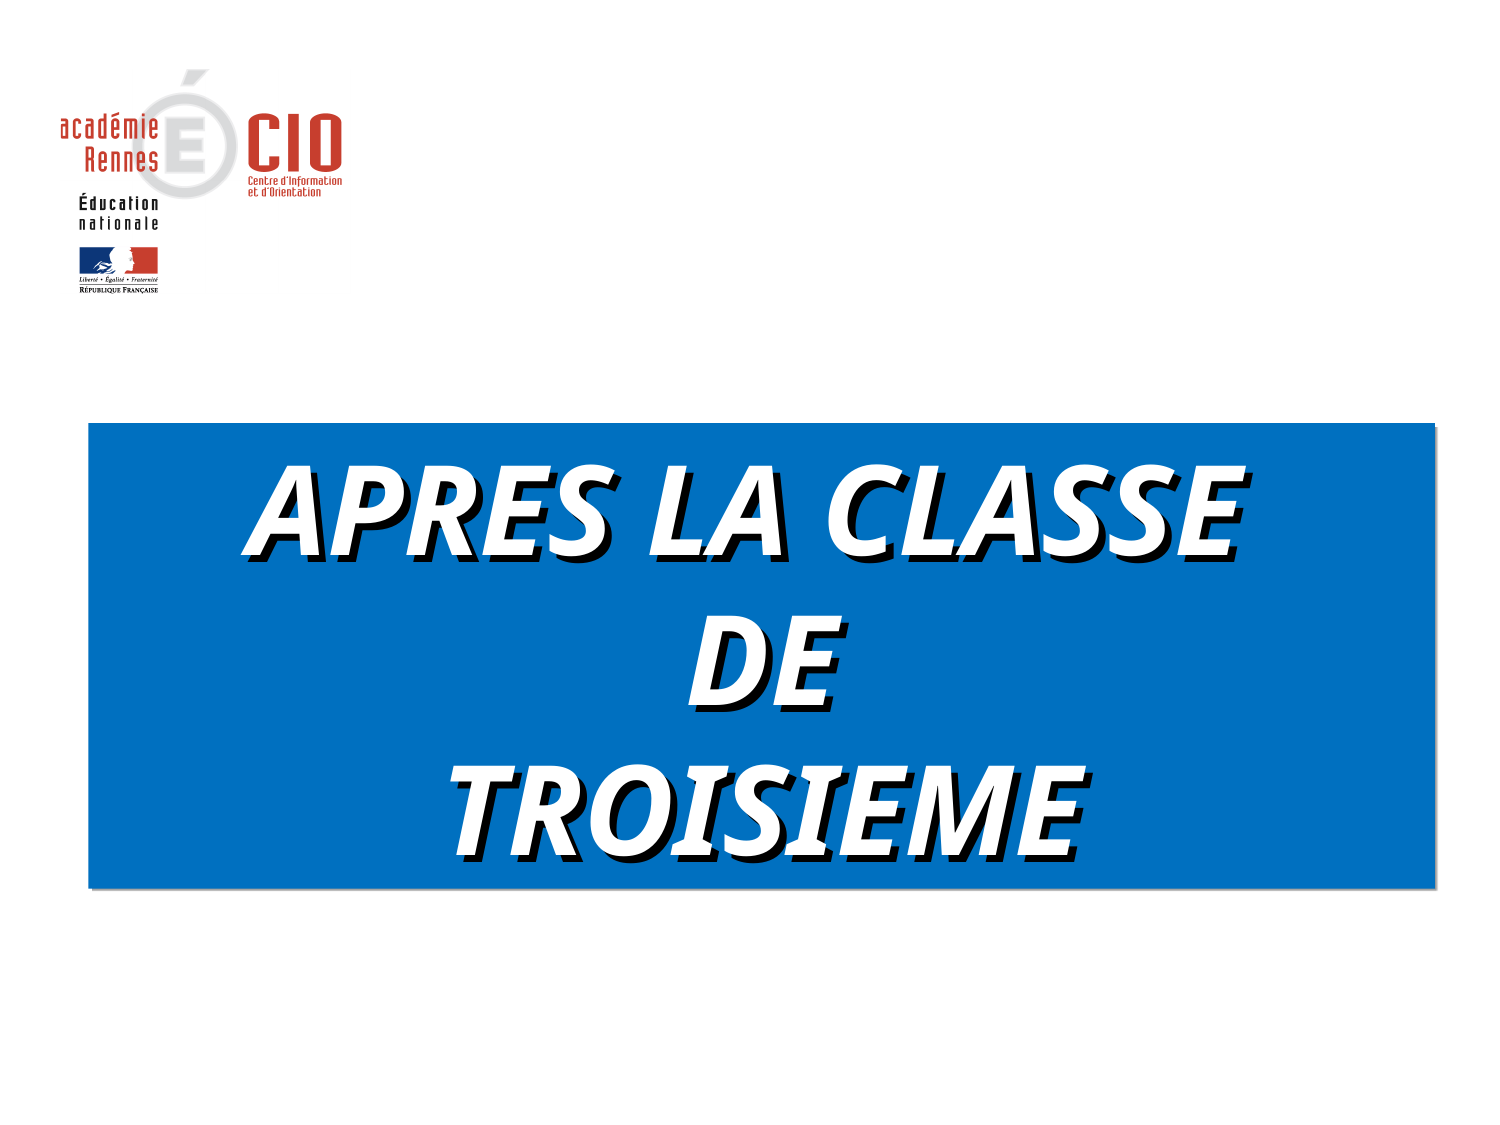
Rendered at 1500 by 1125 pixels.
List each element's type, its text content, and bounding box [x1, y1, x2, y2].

text_box APRES LA CLASSE DE TROISIEME [88, 423, 1435, 889]
picture [60, 69, 355, 296]
